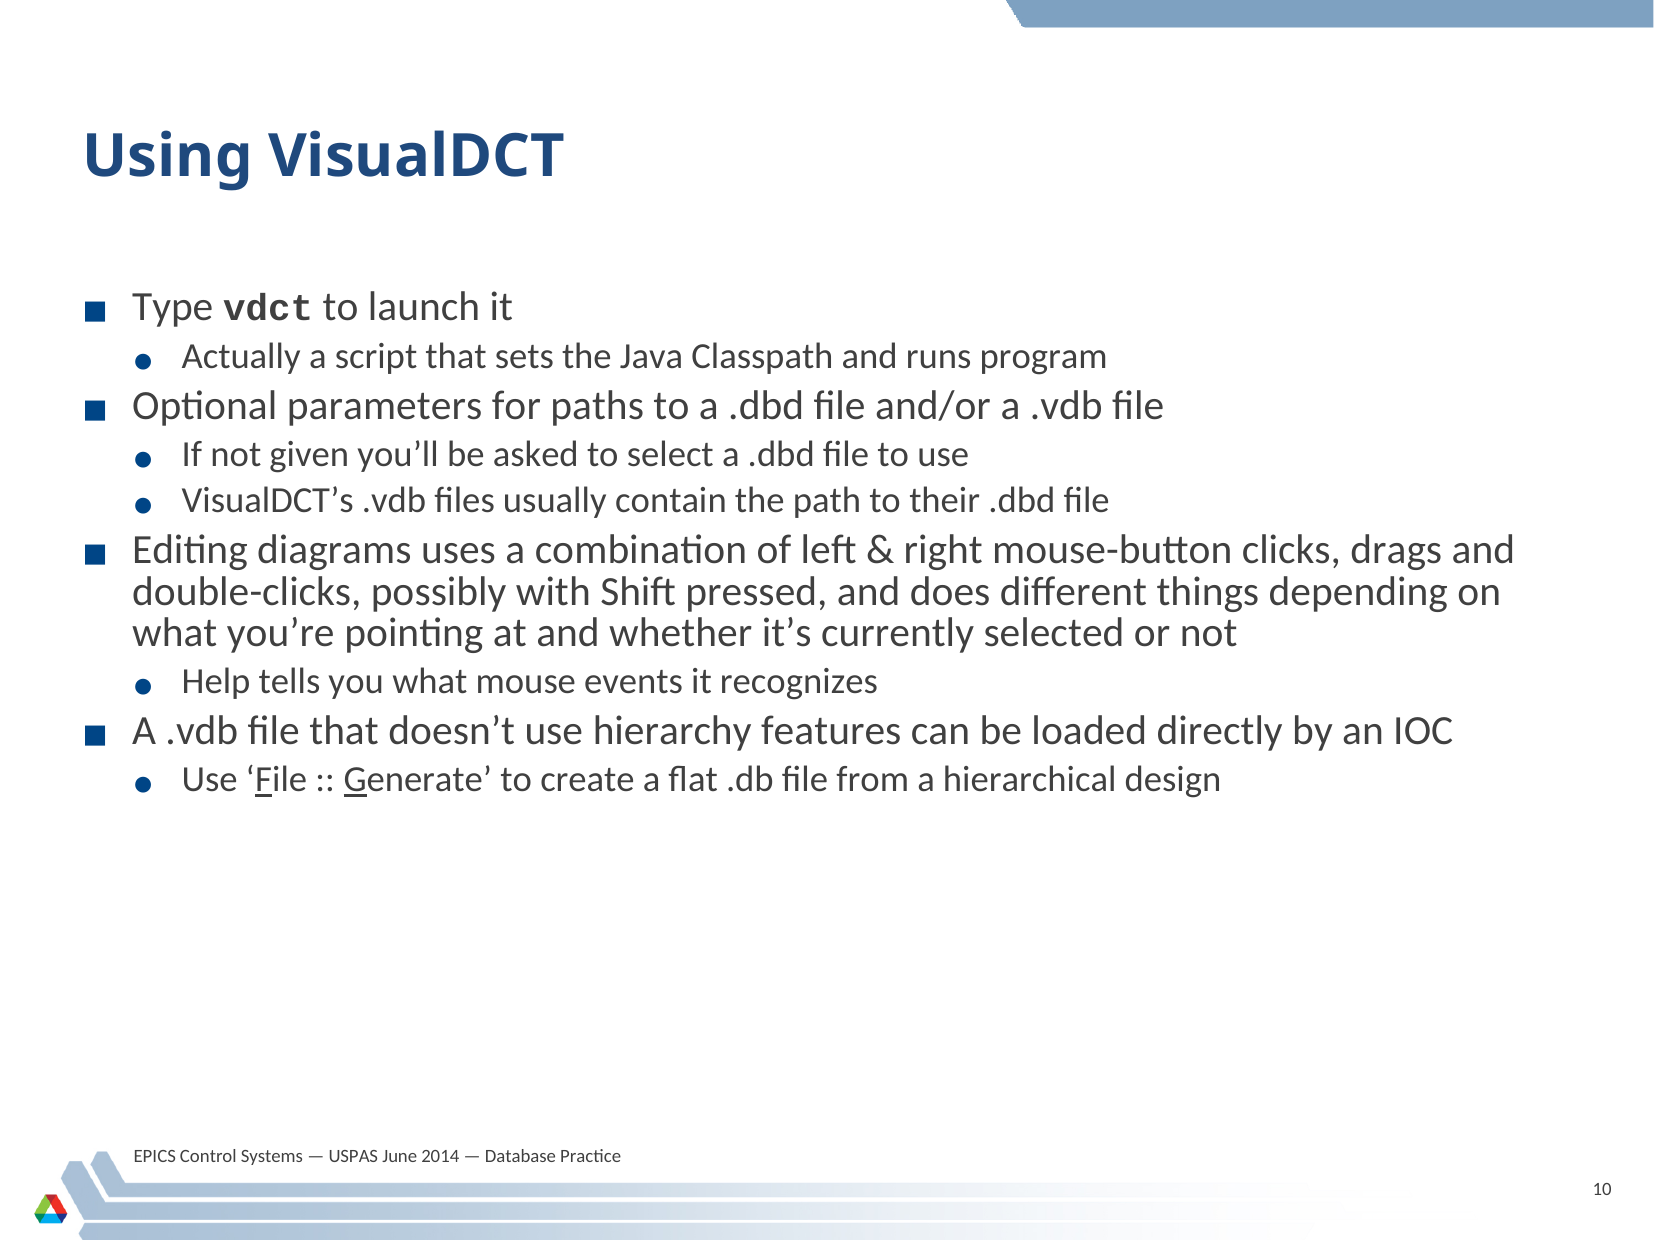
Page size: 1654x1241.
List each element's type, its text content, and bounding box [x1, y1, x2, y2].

title Using VisualDCT [82, 49, 1571, 257]
list Type vdct to launch it Actually a script that sets the Java Classpath and runs program Optional parameters for paths to a .dbd file and/or a .vdb file If not given you’ll be asked to select a .dbd file to use VisualDCT’s .vdb files usually contain the path to their .dbd file Editing diagrams uses a combination of left & right mouse-button clicks, drags and double-clicks, possibly with Shift pressed, and does different things depending on what you’re pointing at and whether it’s currently selected or not Help tells you what mouse events it recognizes A .vdb file that doesn’t use hierarchy features can be loaded directly by an IOC Use ‘File :: Generate’ to create a flat .db file from a hierarchical design [82, 289, 1571, 1108]
picture [0, 0, 1654, 29]
picture [0, 1143, 1654, 1240]
